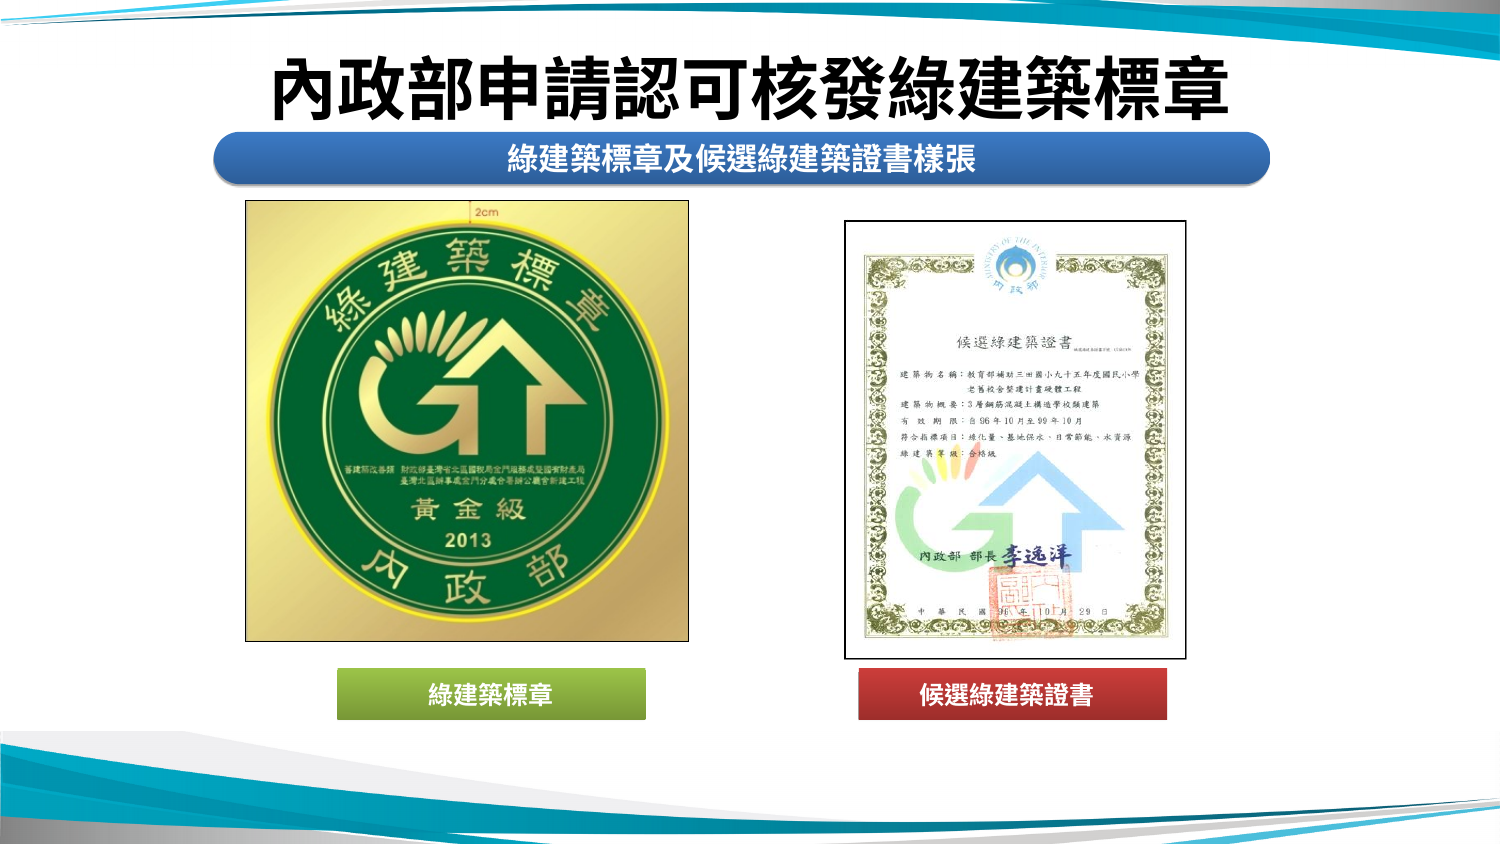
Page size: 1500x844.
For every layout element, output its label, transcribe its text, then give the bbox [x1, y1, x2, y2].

title 內政部申請認可核發綠建築標章 [75, 17, 1426, 158]
text_box 綠建築標章 [338, 669, 645, 719]
picture [245, 200, 689, 642]
text_box 綠建築標章及候選綠建築證書樣張 [213, 158, 1271, 185]
text_box 候選綠建築證書 [859, 669, 1167, 719]
picture [843, 219, 1187, 661]
